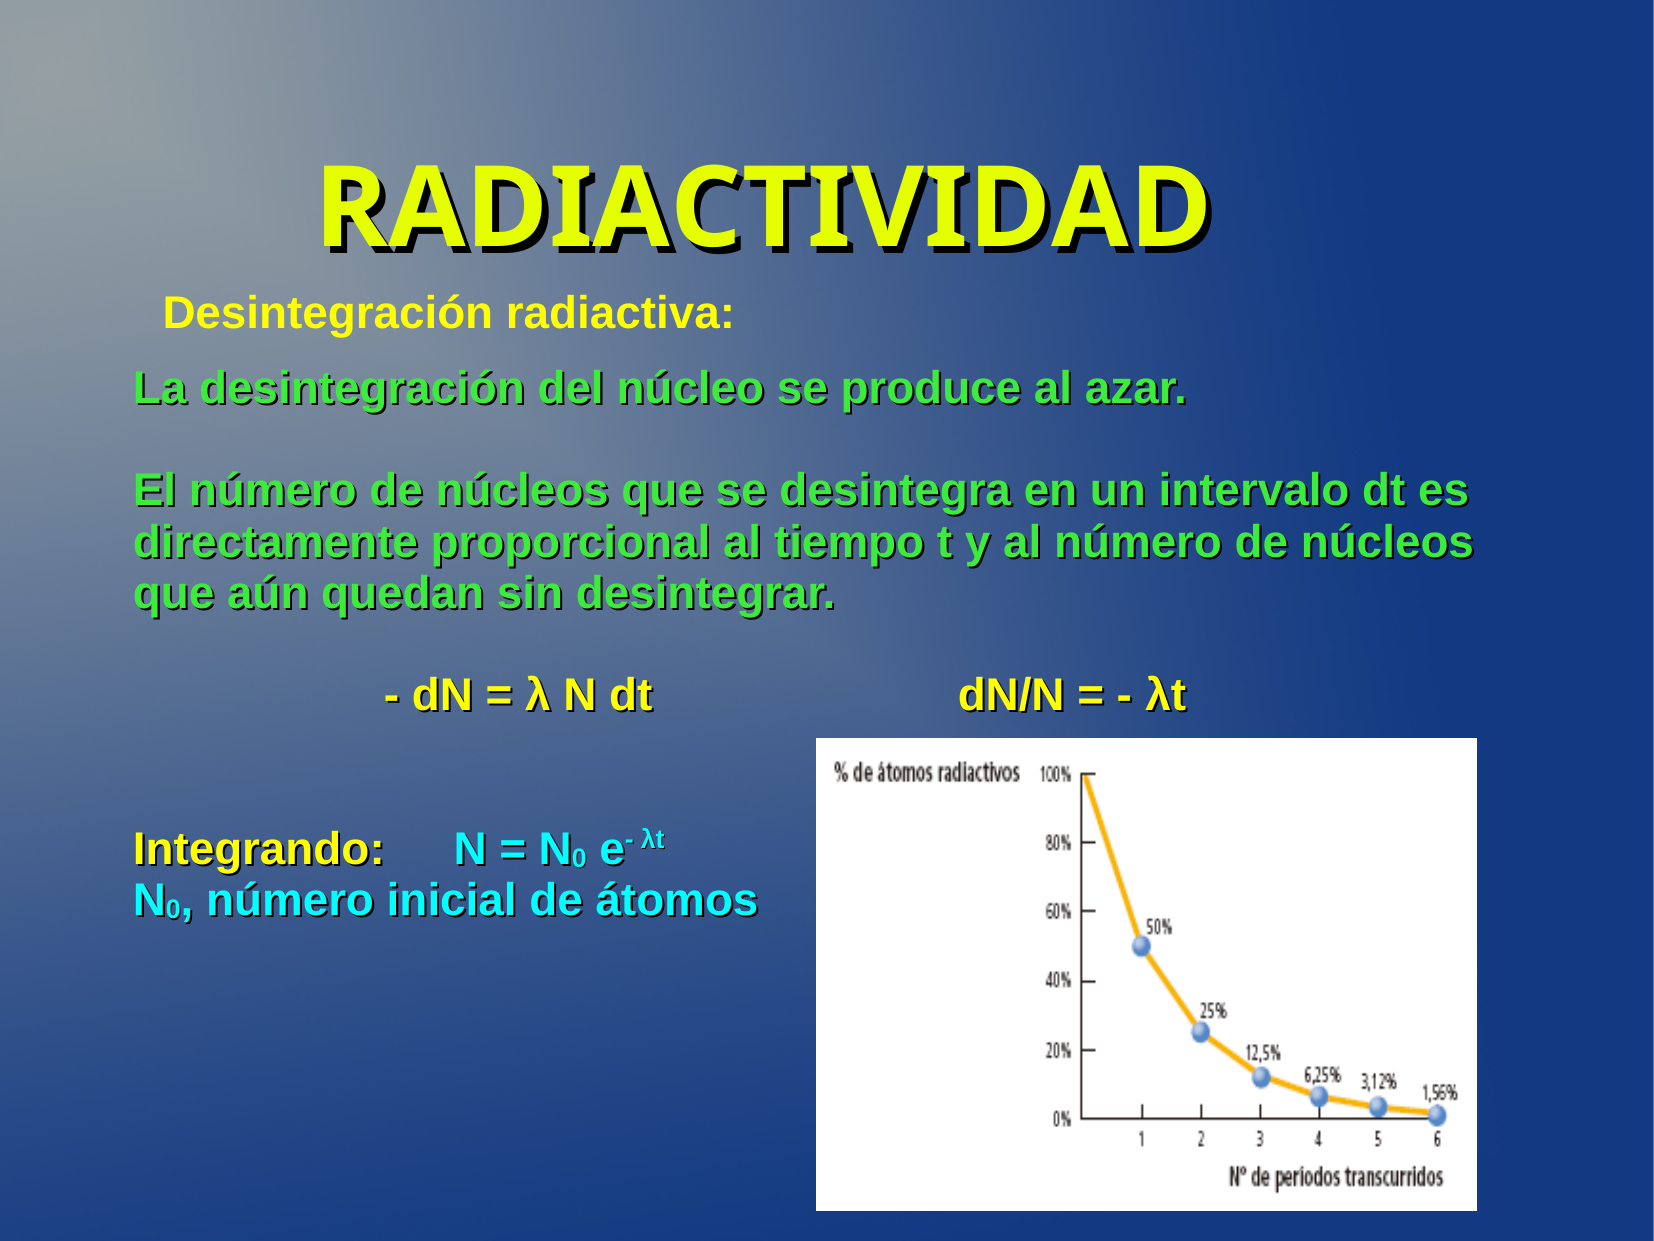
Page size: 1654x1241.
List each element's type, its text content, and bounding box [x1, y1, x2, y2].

text_box Desintegración radiactiva: [147, 279, 1565, 355]
picture [0, 0, 1654, 1241]
text_box La desintegración del núcleo se produce al azar. El número de núcleos que se desintegra en un intervalo dt es directamente proporcional al tiempo t y al número de núcleos que aún quedan sin desintegrar. - dN = λ N dt dN/N = - λt Integrando: N = N0 e- λt N0, número inicial de átomos [118, 354, 1536, 1132]
title RADIACTIVIDAD [88, 108, 1439, 296]
